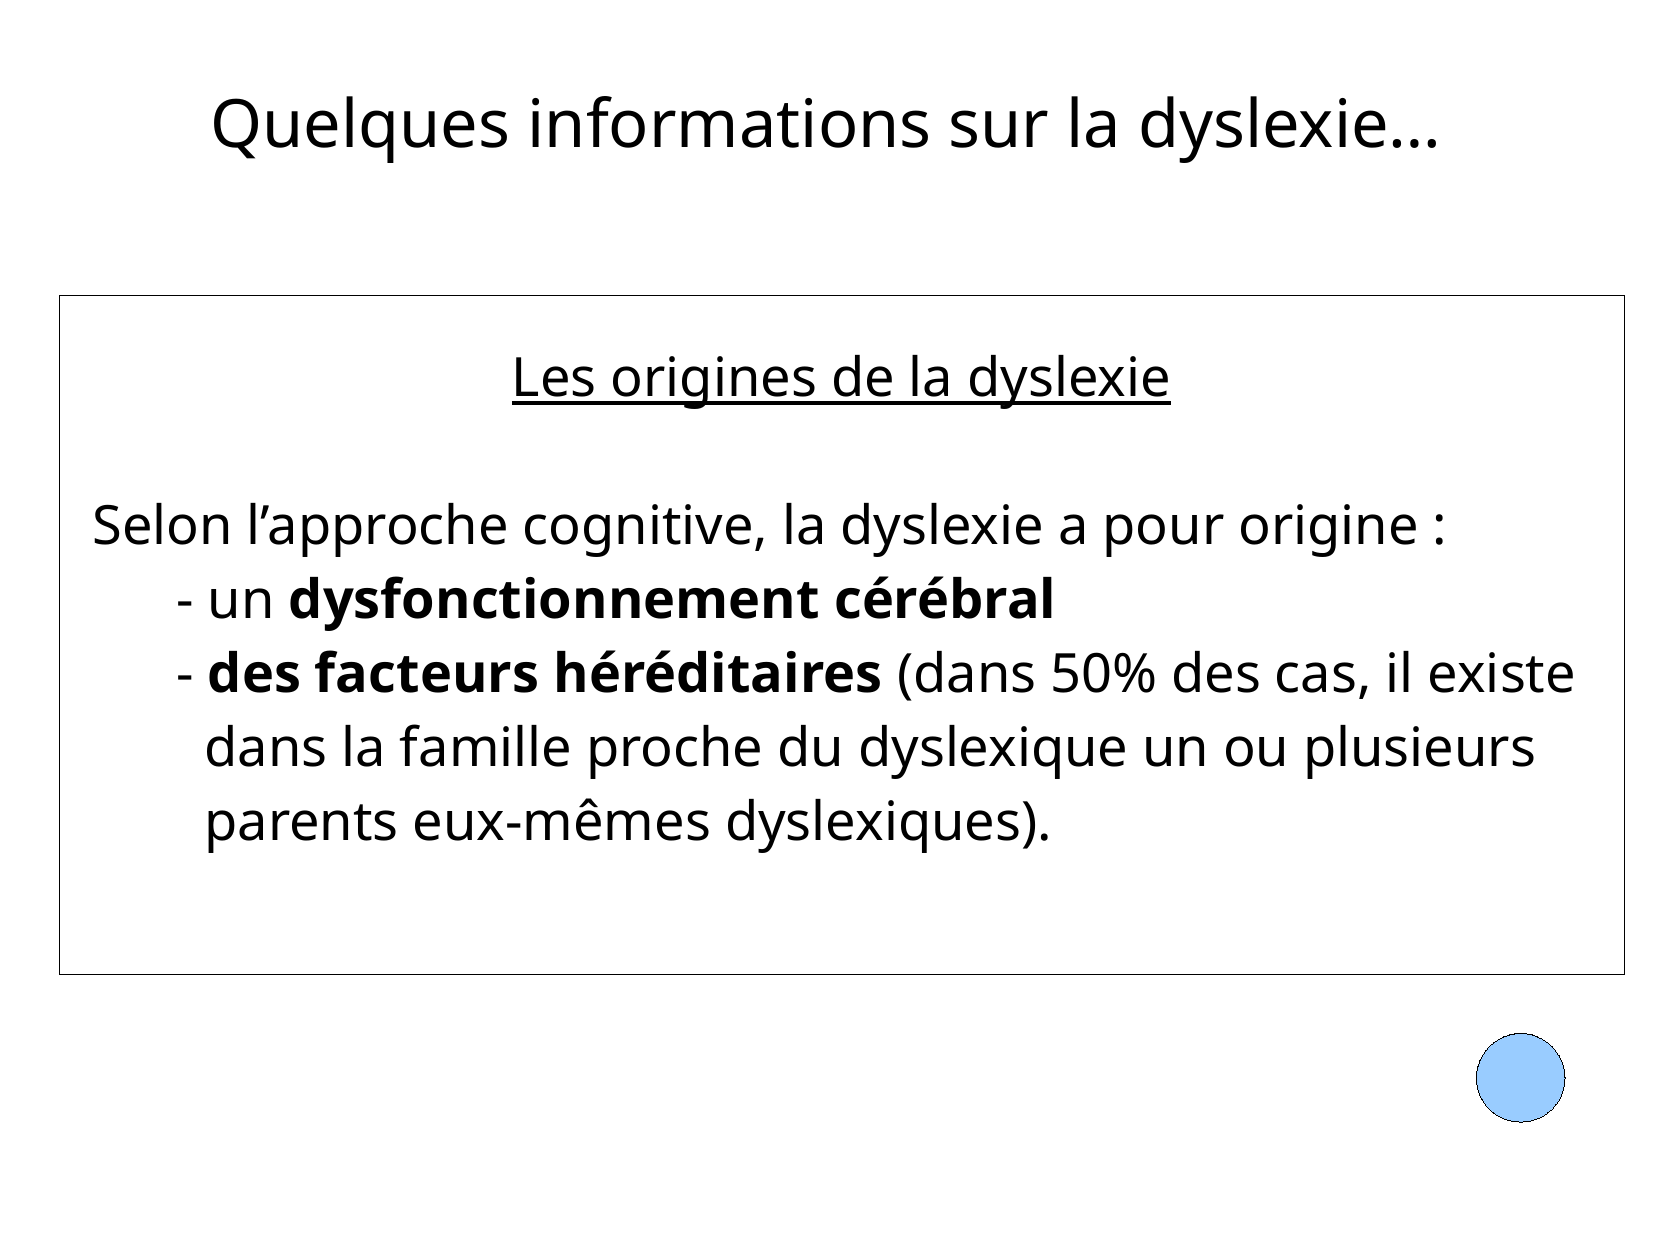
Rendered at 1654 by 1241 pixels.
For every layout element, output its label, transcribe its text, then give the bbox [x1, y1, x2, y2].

text_box Les origines de la dyslexie Selon l’approche cognitive, la dyslexie a pour origine : - un dysfonctionnement cérébral - des facteurs héréditaires (dans 50% des cas, il existe dans la famille proche du dyslexique un ou plusieurs parents eux-mêmes dyslexiques). [59, 295, 1625, 975]
title Quelques informations sur la dyslexie… [82, 49, 1571, 257]
text_box [1476, 1033, 1566, 1123]
